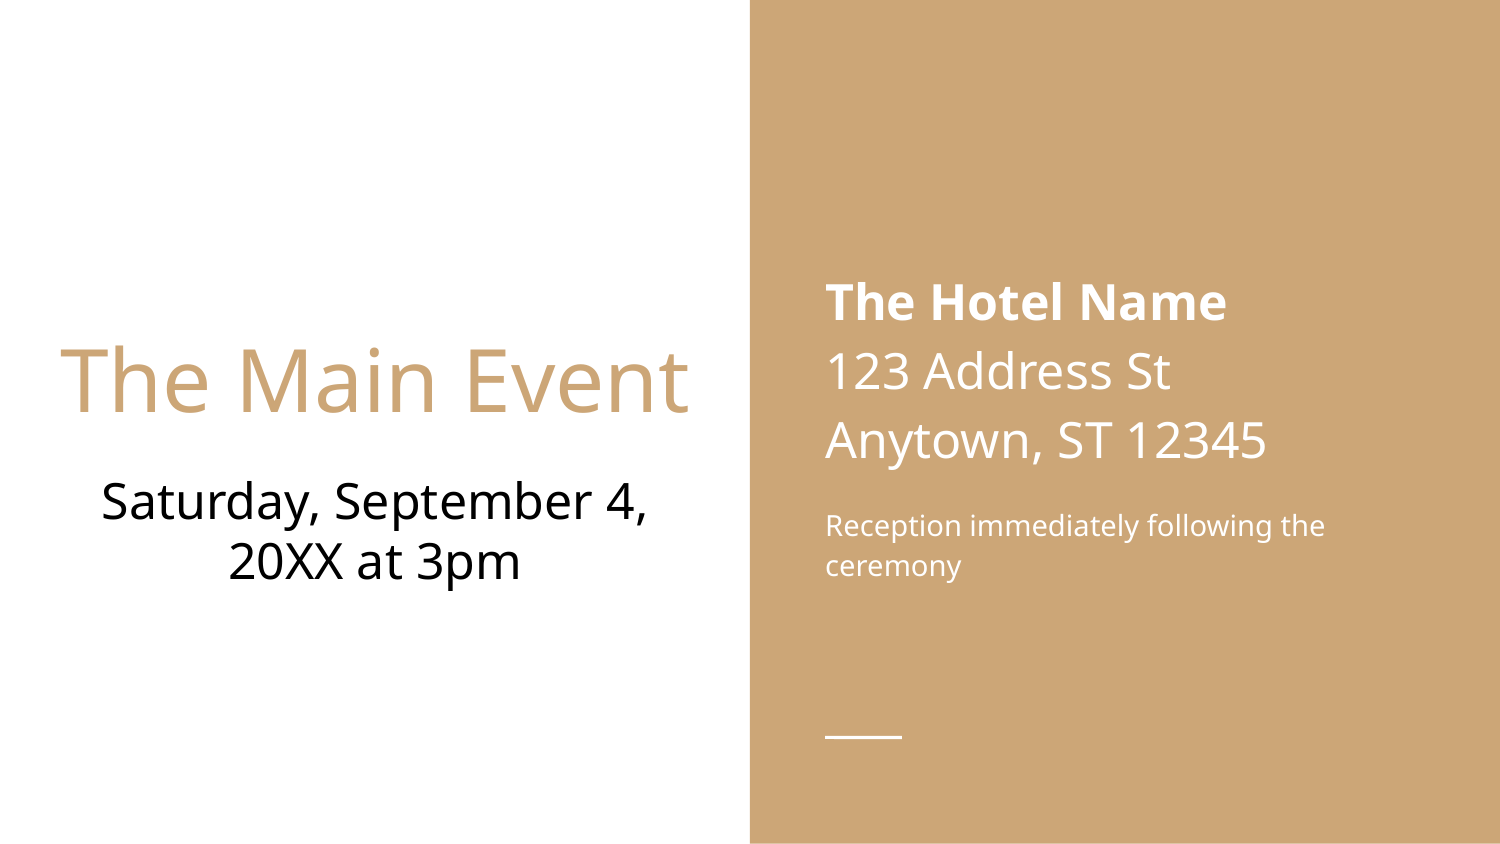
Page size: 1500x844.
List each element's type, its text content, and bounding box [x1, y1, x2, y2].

title The Main Event [43, 152, 708, 446]
list The Hotel Name 123 Address St Anytown, ST 12345 Reception immediately following the ceremony [810, 118, 1440, 725]
subtitle Saturday, September 4, 20XX at 3pm [43, 454, 708, 713]
